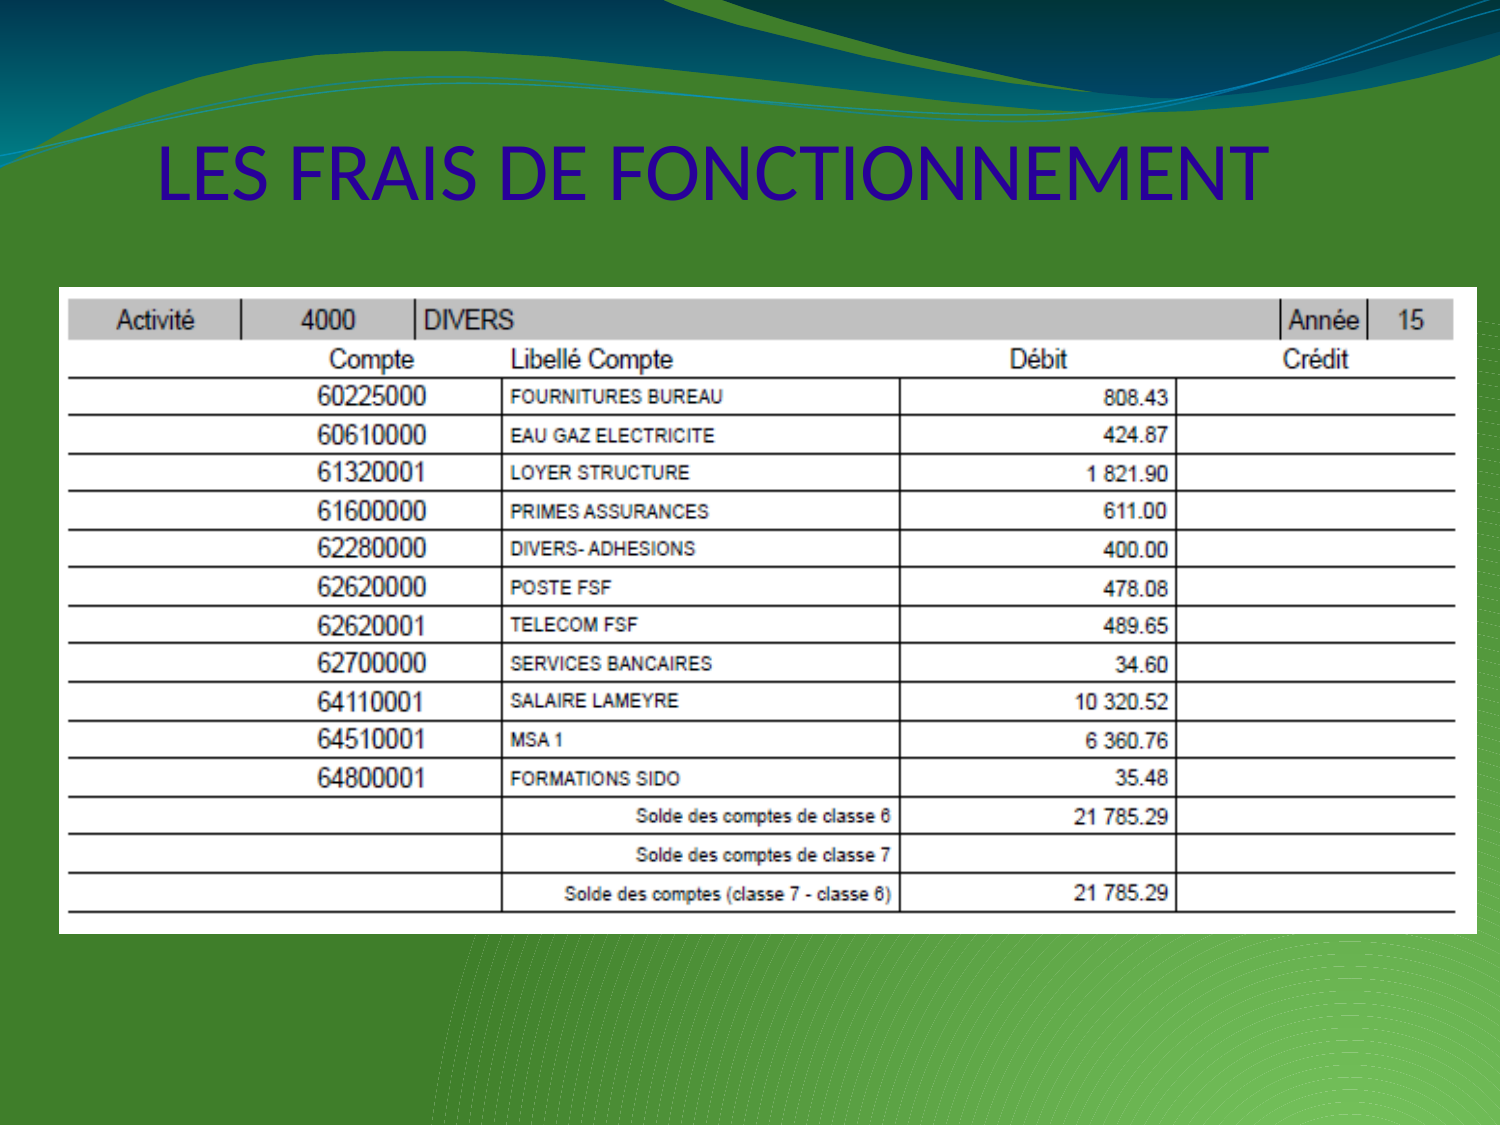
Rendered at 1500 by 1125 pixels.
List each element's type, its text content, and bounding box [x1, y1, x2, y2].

text_box LES FRAIS DE FONCTIONNEMENT [141, 109, 1359, 225]
picture [106, 125, 133, 133]
picture [737, 99, 771, 103]
picture [59, 287, 1477, 934]
picture [635, 90, 670, 94]
picture [65, 137, 83, 143]
